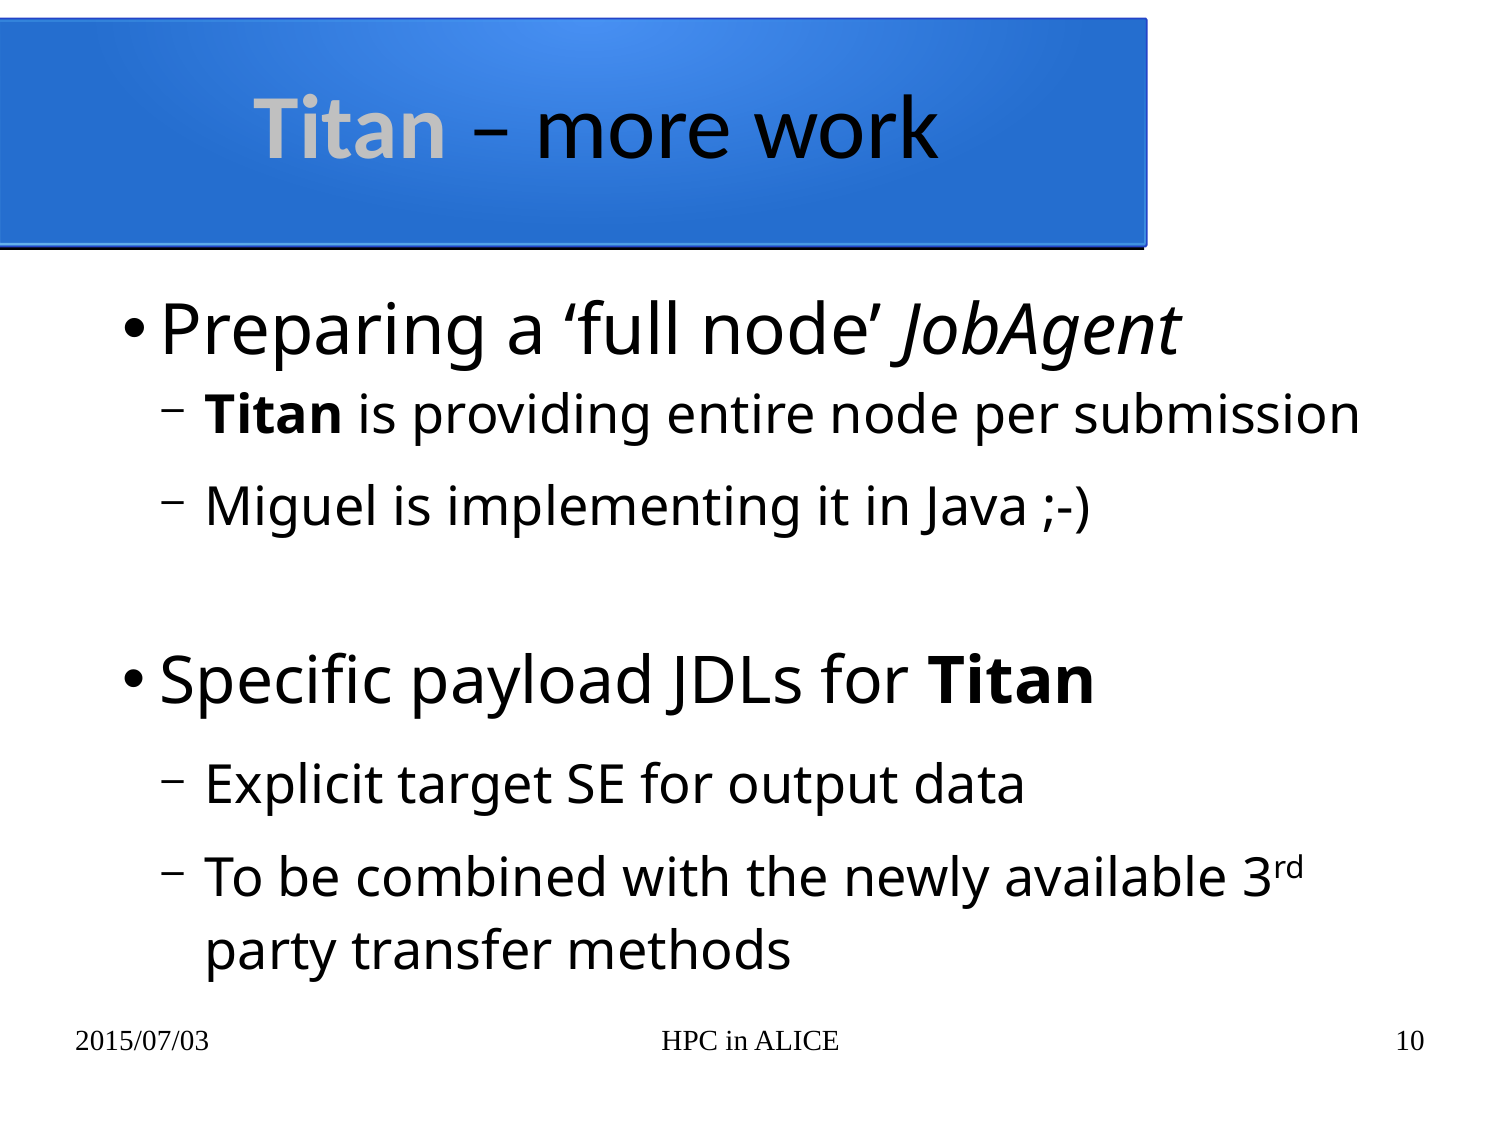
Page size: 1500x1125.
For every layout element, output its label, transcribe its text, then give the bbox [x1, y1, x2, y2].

list Preparing a ‘full node’ JobAgent Titan is providing entire node per submission Miguel is implementing it in Java ;-) Specific payload JDLs for Titan Explicit target SE for output data To be combined with the newly available 3rd party transfer methods [75, 271, 1426, 1006]
title Titan – more work [75, 42, 1120, 229]
